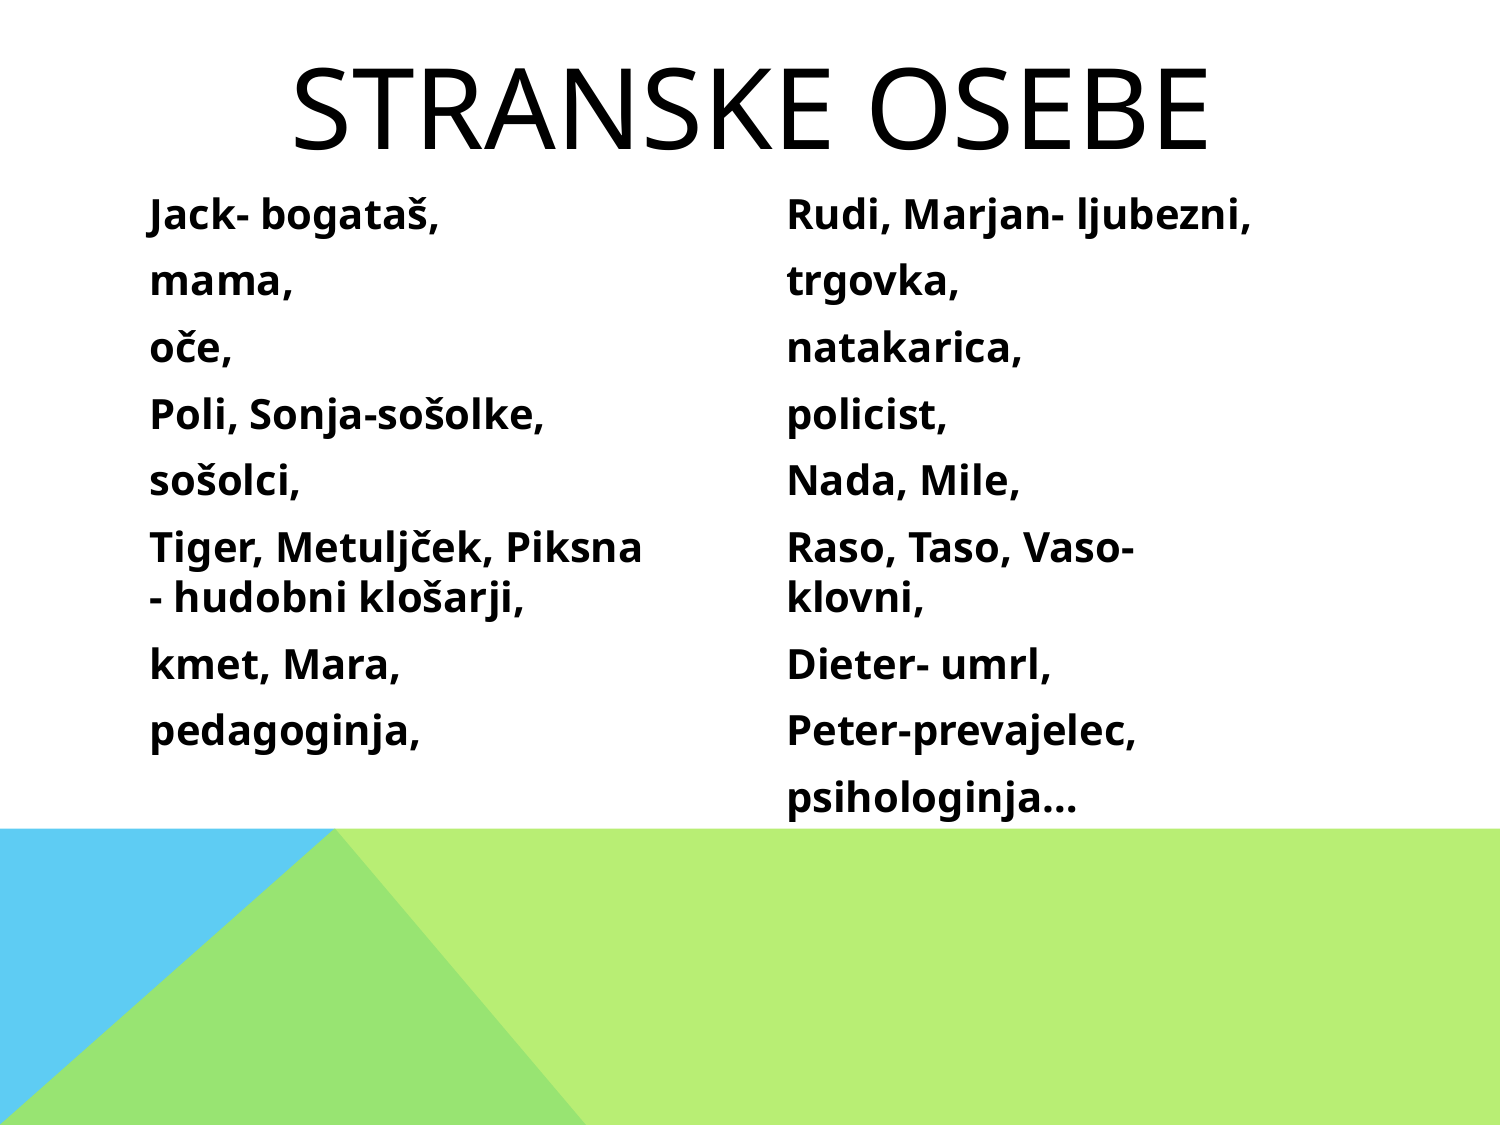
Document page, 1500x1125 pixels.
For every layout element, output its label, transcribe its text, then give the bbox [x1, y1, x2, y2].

title STRANSKE OSEBE [134, 59, 1369, 150]
list Rudi, Marjan- ljubezni, trgovka, natakarica, policist, Nada, Mile, Raso, Taso, Vaso- klovni, Dieter- umrl, Peter-prevajelec, psihologinja… [771, 179, 1297, 789]
list Jack- bogataš, mama, oče, Poli, Sonja-sošolke, sošolci, Tiger, Metuljček, Piksna - hudobni klošarji, kmet, Mara, pedagoginja, [134, 179, 660, 789]
